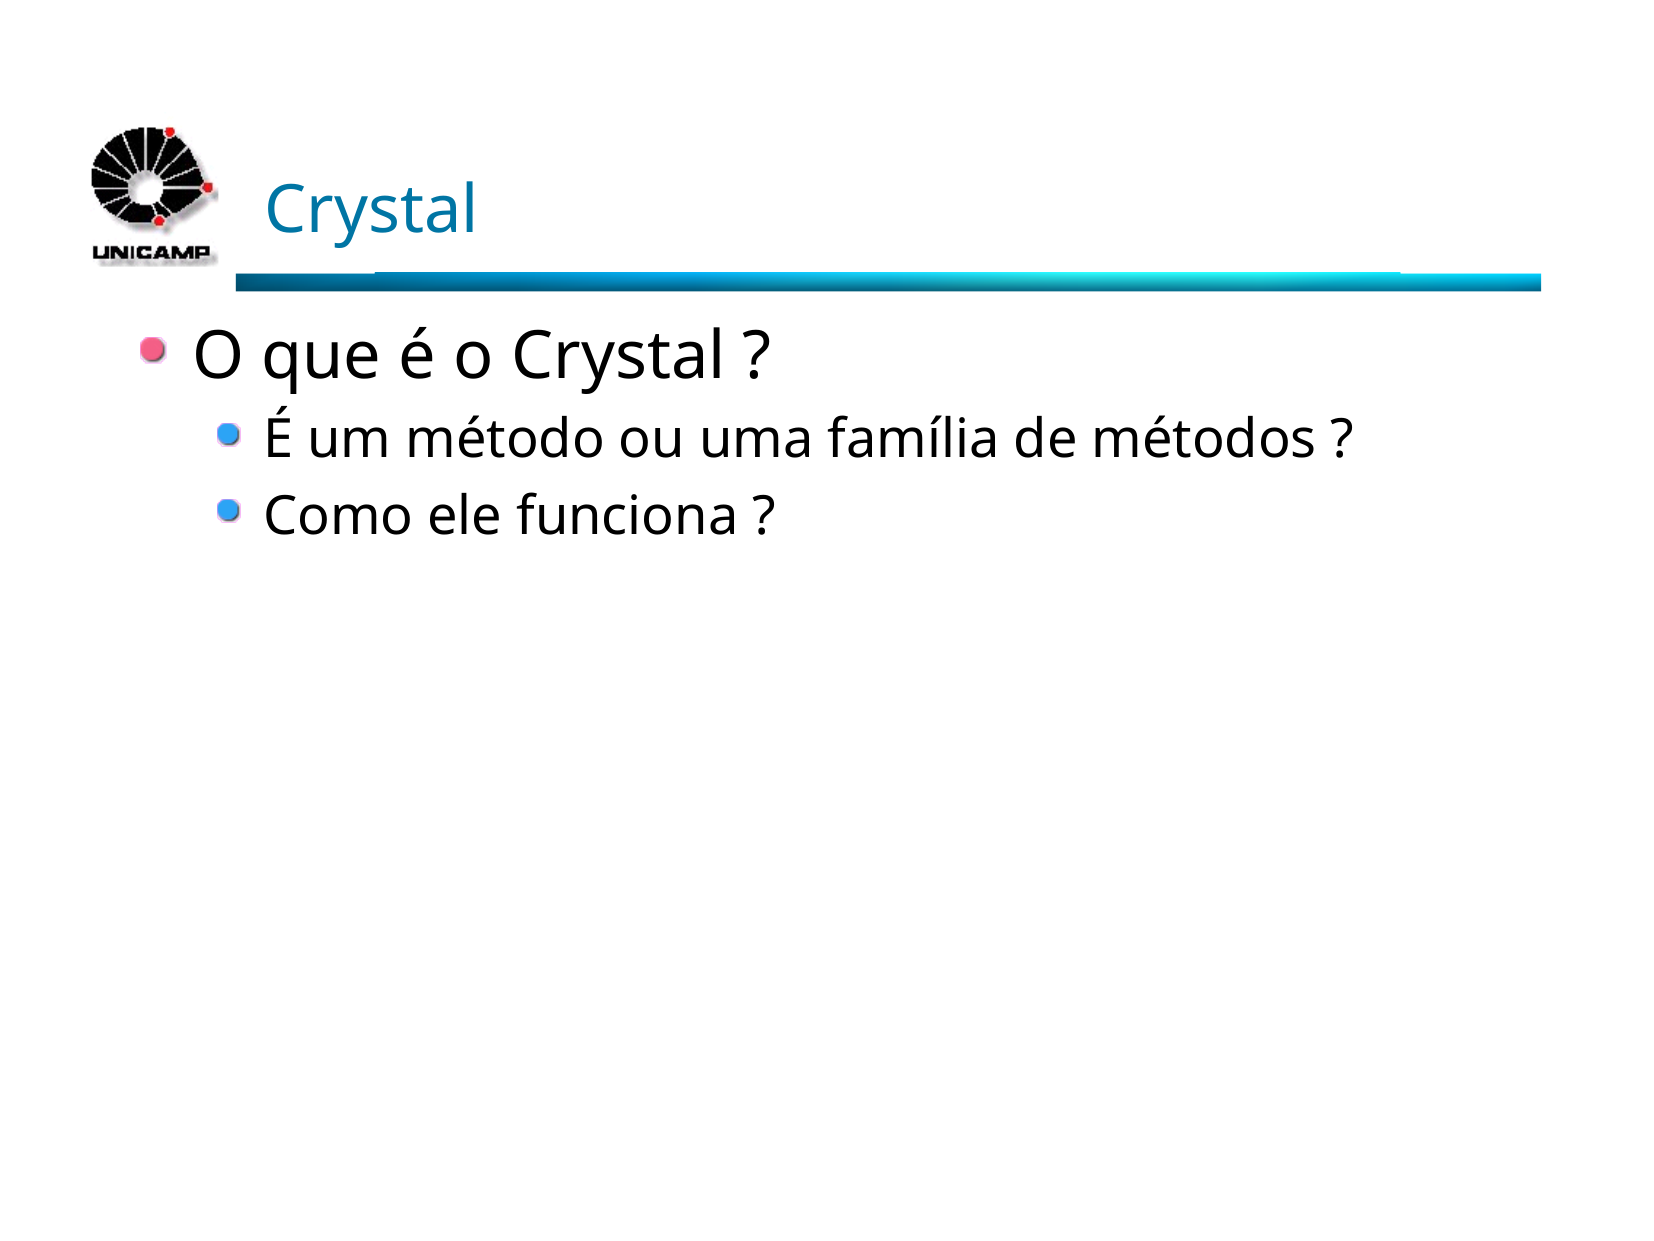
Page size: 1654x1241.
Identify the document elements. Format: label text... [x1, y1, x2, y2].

picture [125, 272, 1654, 295]
list O que é o Crystal ? É um método ou uma família de métodos ? Como ele funciona ? [121, 309, 1534, 1167]
title Crystal [264, 57, 1534, 250]
